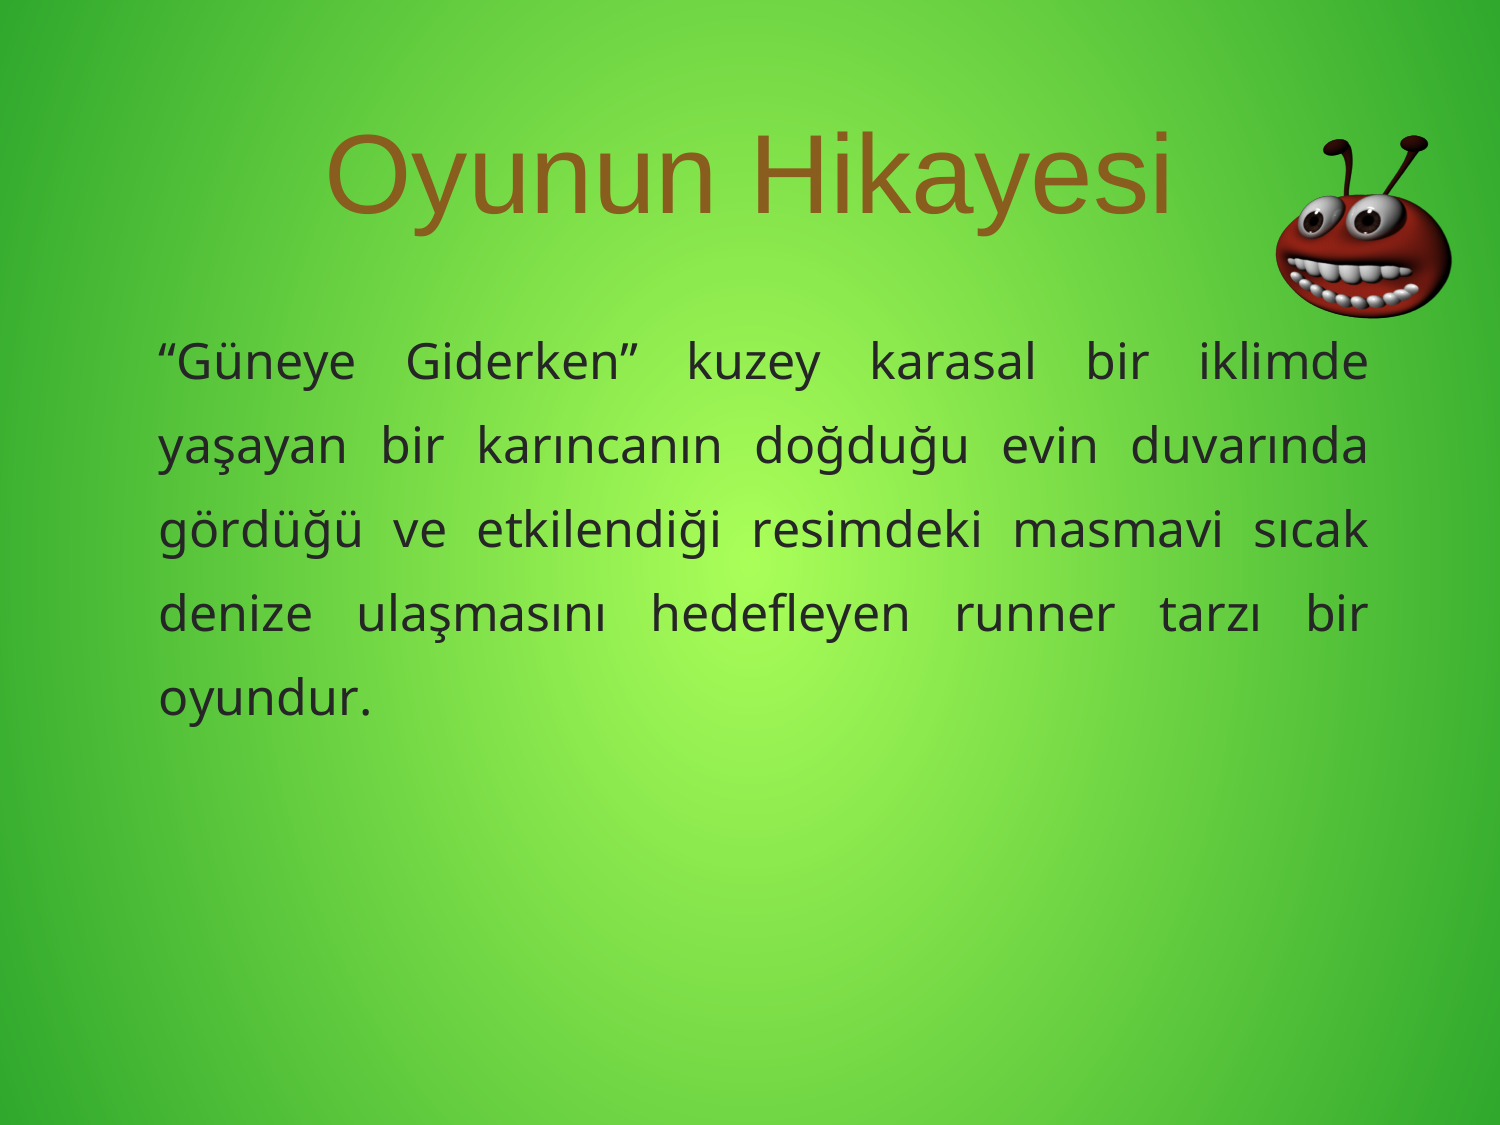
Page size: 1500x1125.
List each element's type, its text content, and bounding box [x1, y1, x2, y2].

text_box “Güneye Giderken” kuzey karasal bir iklimde yaşayan bir karıncanın doğduğu evin duvarında gördüğü ve etkilendiği resimdeki masmavi sıcak denize ulaşmasını hedefleyen runner tarzı bir oyundur. [114, 298, 1386, 935]
picture [1275, 135, 1453, 319]
text_box Oyunun Hikayesi [113, 93, 1386, 267]
